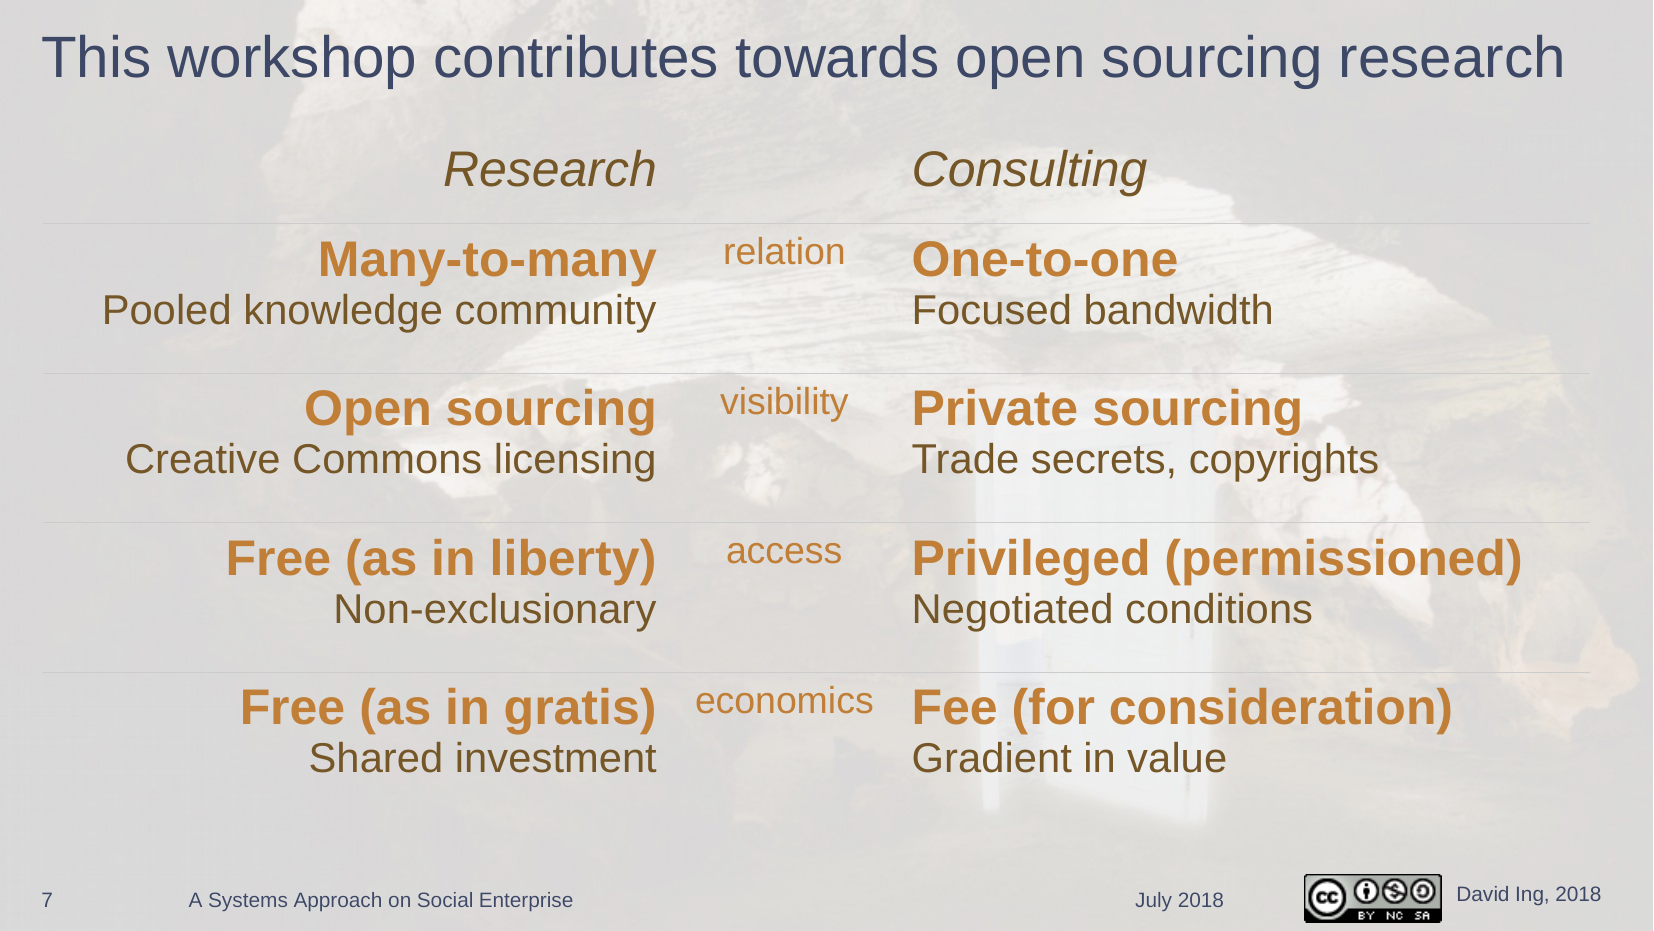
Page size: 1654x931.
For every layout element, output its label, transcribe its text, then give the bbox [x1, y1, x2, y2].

table_cell Many-to-many Pooled knowledge community [43, 224, 672, 373]
title This workshop contributes towards open sourcing research [41, 31, 1613, 126]
table_cell visibility [672, 374, 897, 522]
table_cell relation [672, 224, 897, 373]
table_cell Free (as in gratis) Shared investment [43, 673, 672, 821]
table_cell Open sourcing Creative Commons licensing [43, 374, 672, 522]
table_cell Fee (for consideration) Gradient in value [897, 673, 1590, 821]
table_cell One-to-one Focused bandwidth [897, 224, 1590, 373]
table_cell Free (as in liberty) Non-exclusionary [43, 523, 672, 672]
table_cell economics [672, 673, 897, 821]
table_header [672, 133, 897, 223]
table_cell Privileged (permissioned) Negotiated conditions [897, 523, 1590, 672]
table_cell access [672, 523, 897, 672]
picture [1304, 874, 1442, 923]
table_header Research [43, 133, 672, 223]
table_cell Pursuits: [0, 0, 1653, 931]
table_header Consulting [897, 133, 1590, 223]
table_cell Private sourcing Trade secrets, copyrights [897, 374, 1590, 522]
